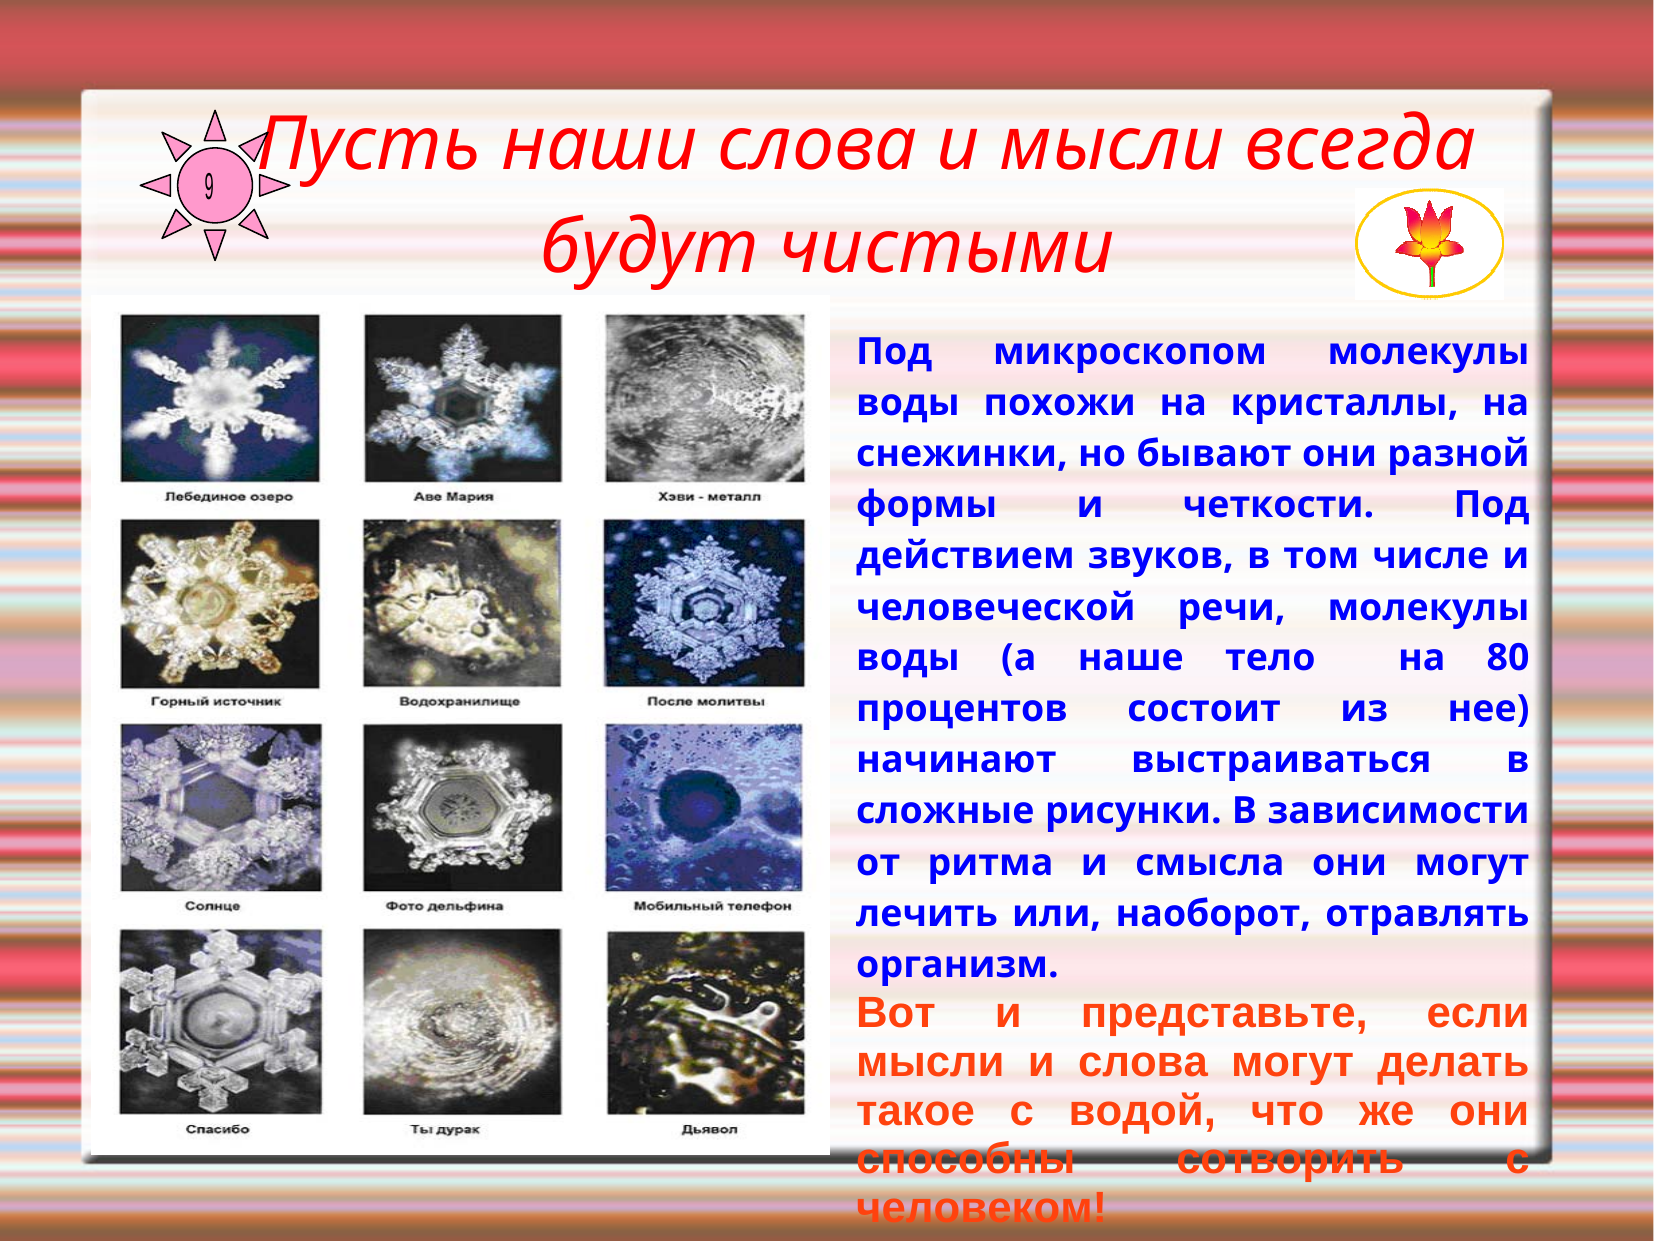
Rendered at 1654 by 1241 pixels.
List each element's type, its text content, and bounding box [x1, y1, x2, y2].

list Под микроскопом молекулы воды похожи на кристаллы, на снежинки, но бывают они разной формы и четкости. Под действием звуков, в том числе и человеческой речи, молекулы воды (а наше тело на 80 процентов состоит из нее) начинают выстраиваться в сложные рисунки. В зависимости от ритма и смысла они могут лечить или, наоборот, отравлять организм. Вот и представьте, если мысли и слова могут делать такое с водой, что же они способны сотворить с человеком! [856, 324, 1531, 1209]
title Пусть наши слова и мысли всегда будут чистыми [121, 85, 1534, 298]
picture [0, 0, 1654, 1241]
